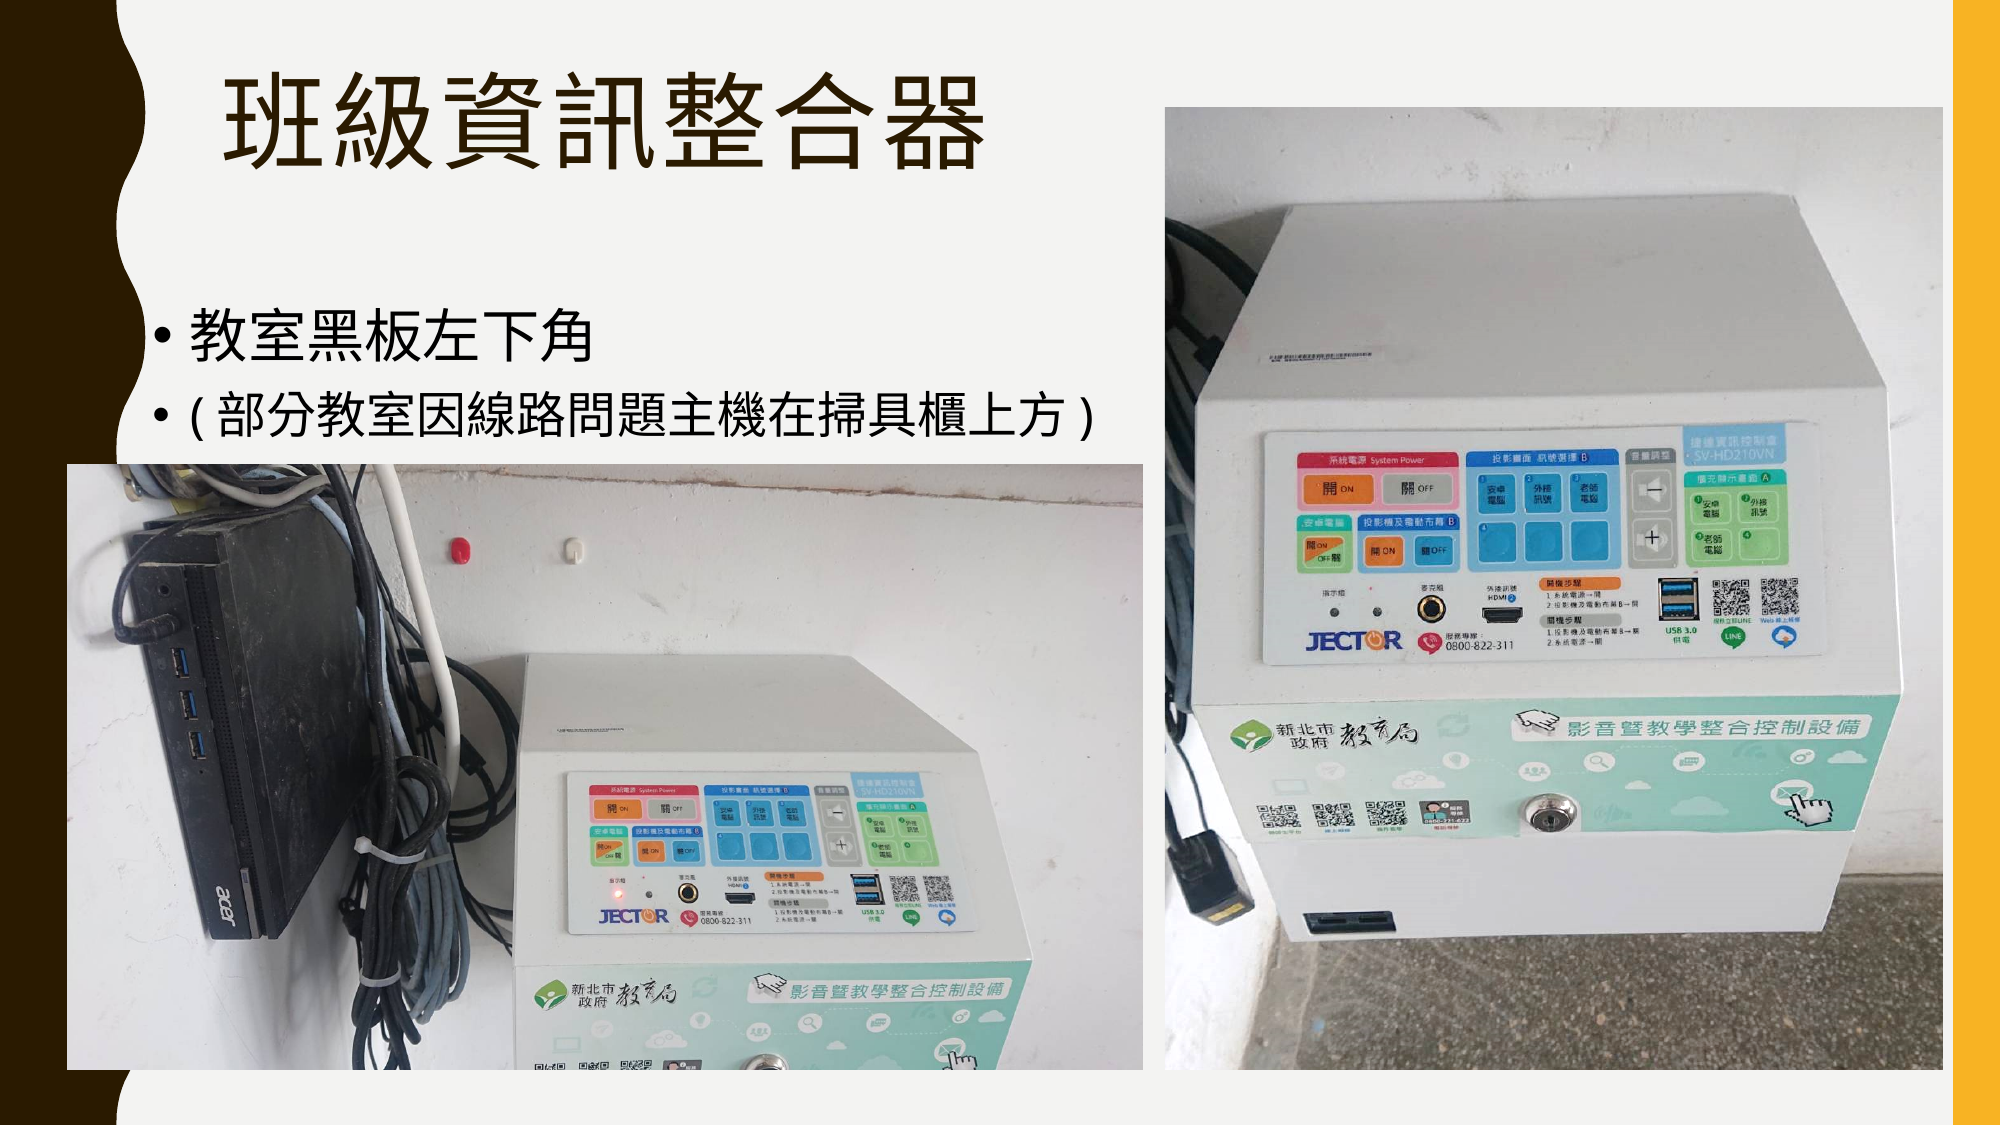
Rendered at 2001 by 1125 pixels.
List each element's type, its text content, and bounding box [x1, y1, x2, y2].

picture [1164, 107, 1943, 1070]
title 班級資訊整合器 [205, 62, 1876, 299]
picture [67, 464, 1143, 1071]
text_box 教室黑板左下角 (部分教室因線路問題主機在掃具櫃上方) [137, 299, 1863, 1014]
